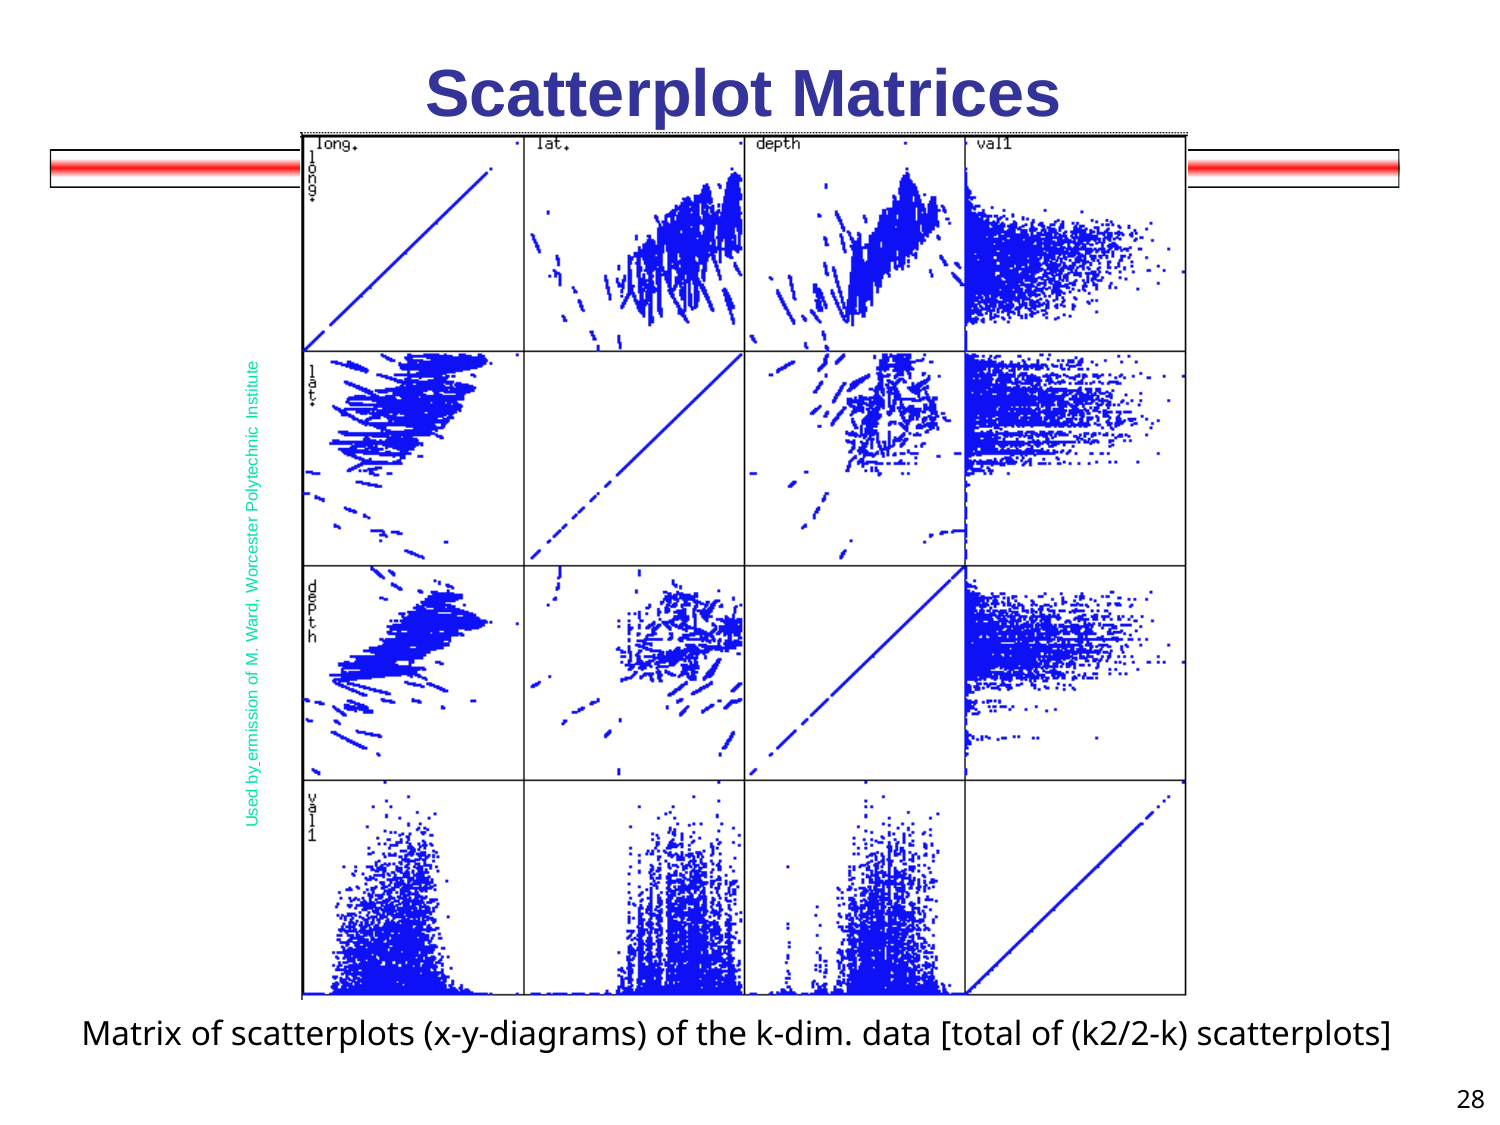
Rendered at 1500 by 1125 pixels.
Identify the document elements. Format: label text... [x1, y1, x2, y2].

title Scatterplot Matrices [24, 37, 1463, 138]
text_box <number> [1187, 1062, 1500, 1125]
list Matrix of scatterplots (x-y-diagrams) of the k-dim. data [total of (k2/2-k) scatterplots] [49, 1012, 1425, 1092]
picture [300, 132, 1188, 1000]
text_box Used by ermission of M. Ward, Worcester Polytechnic Institute [225, 324, 271, 843]
